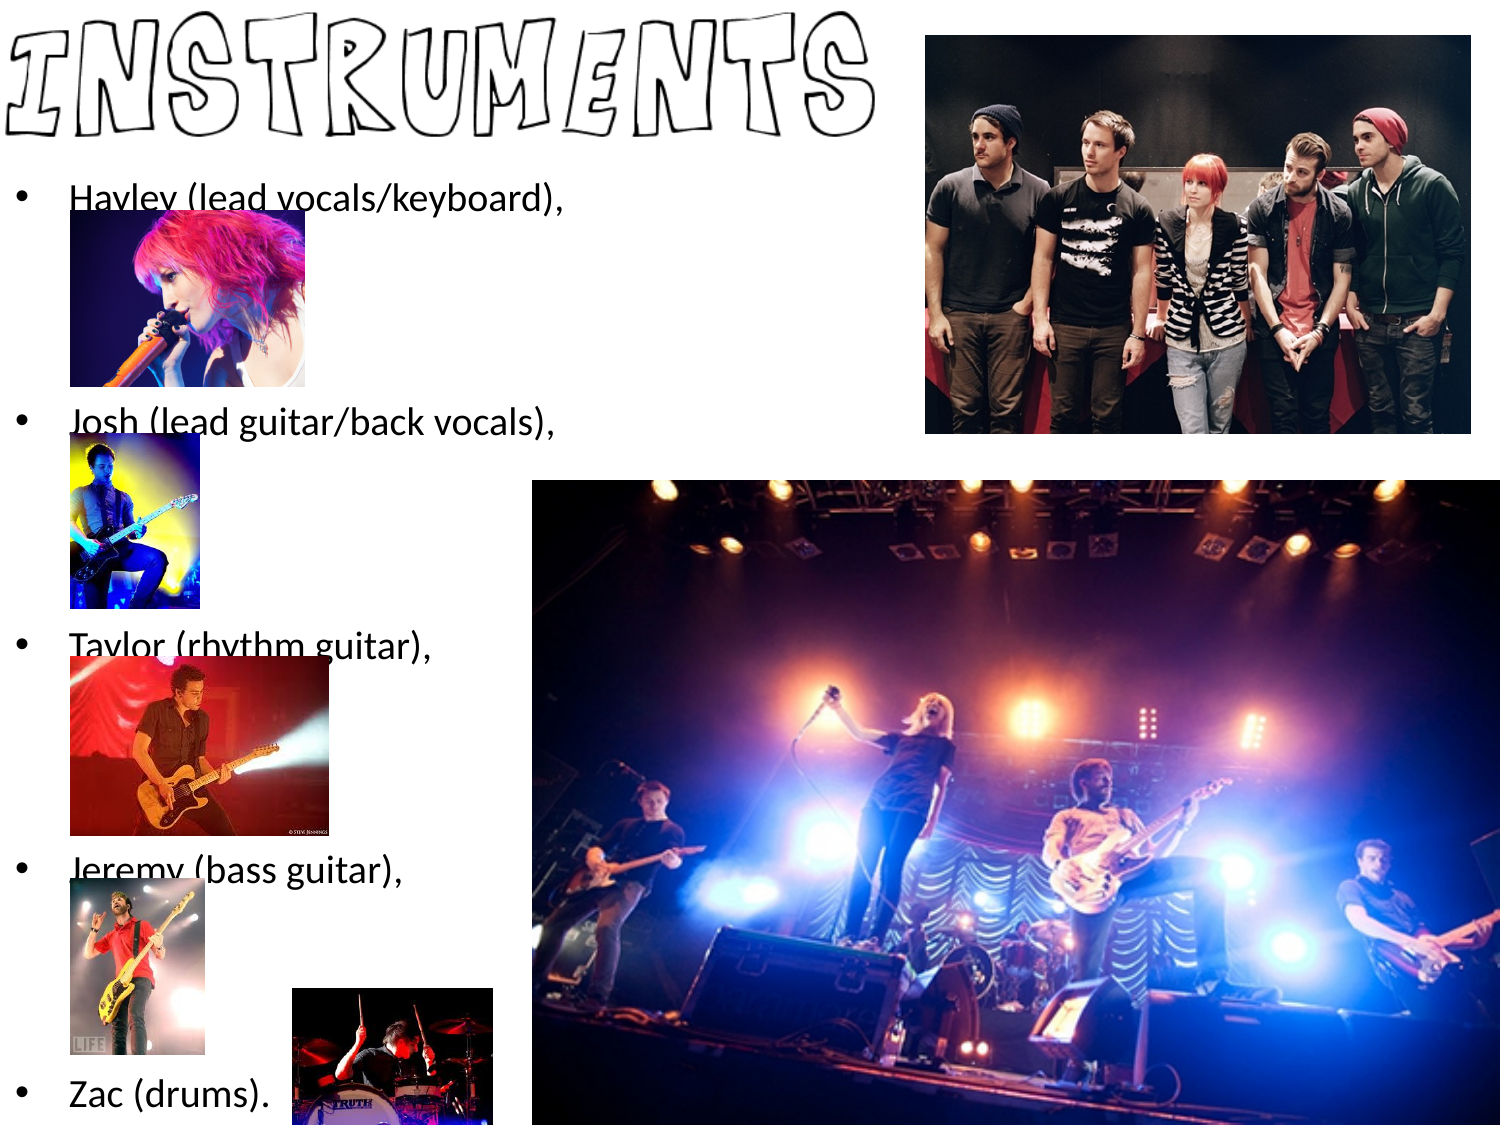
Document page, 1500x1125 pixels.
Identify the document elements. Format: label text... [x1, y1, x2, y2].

picture [70, 210, 305, 387]
picture [70, 656, 329, 836]
picture [925, 35, 1471, 434]
picture [292, 988, 493, 1125]
picture [70, 878, 205, 1055]
list Hayley (lead vocals/keyboard), Josh (lead guitar/back vocals), Taylor (rhythm guitar), Jeremy (bass guitar), Zac (drums). [0, 164, 715, 1125]
picture [70, 433, 200, 609]
picture [0, 0, 879, 152]
picture [532, 480, 1500, 1125]
